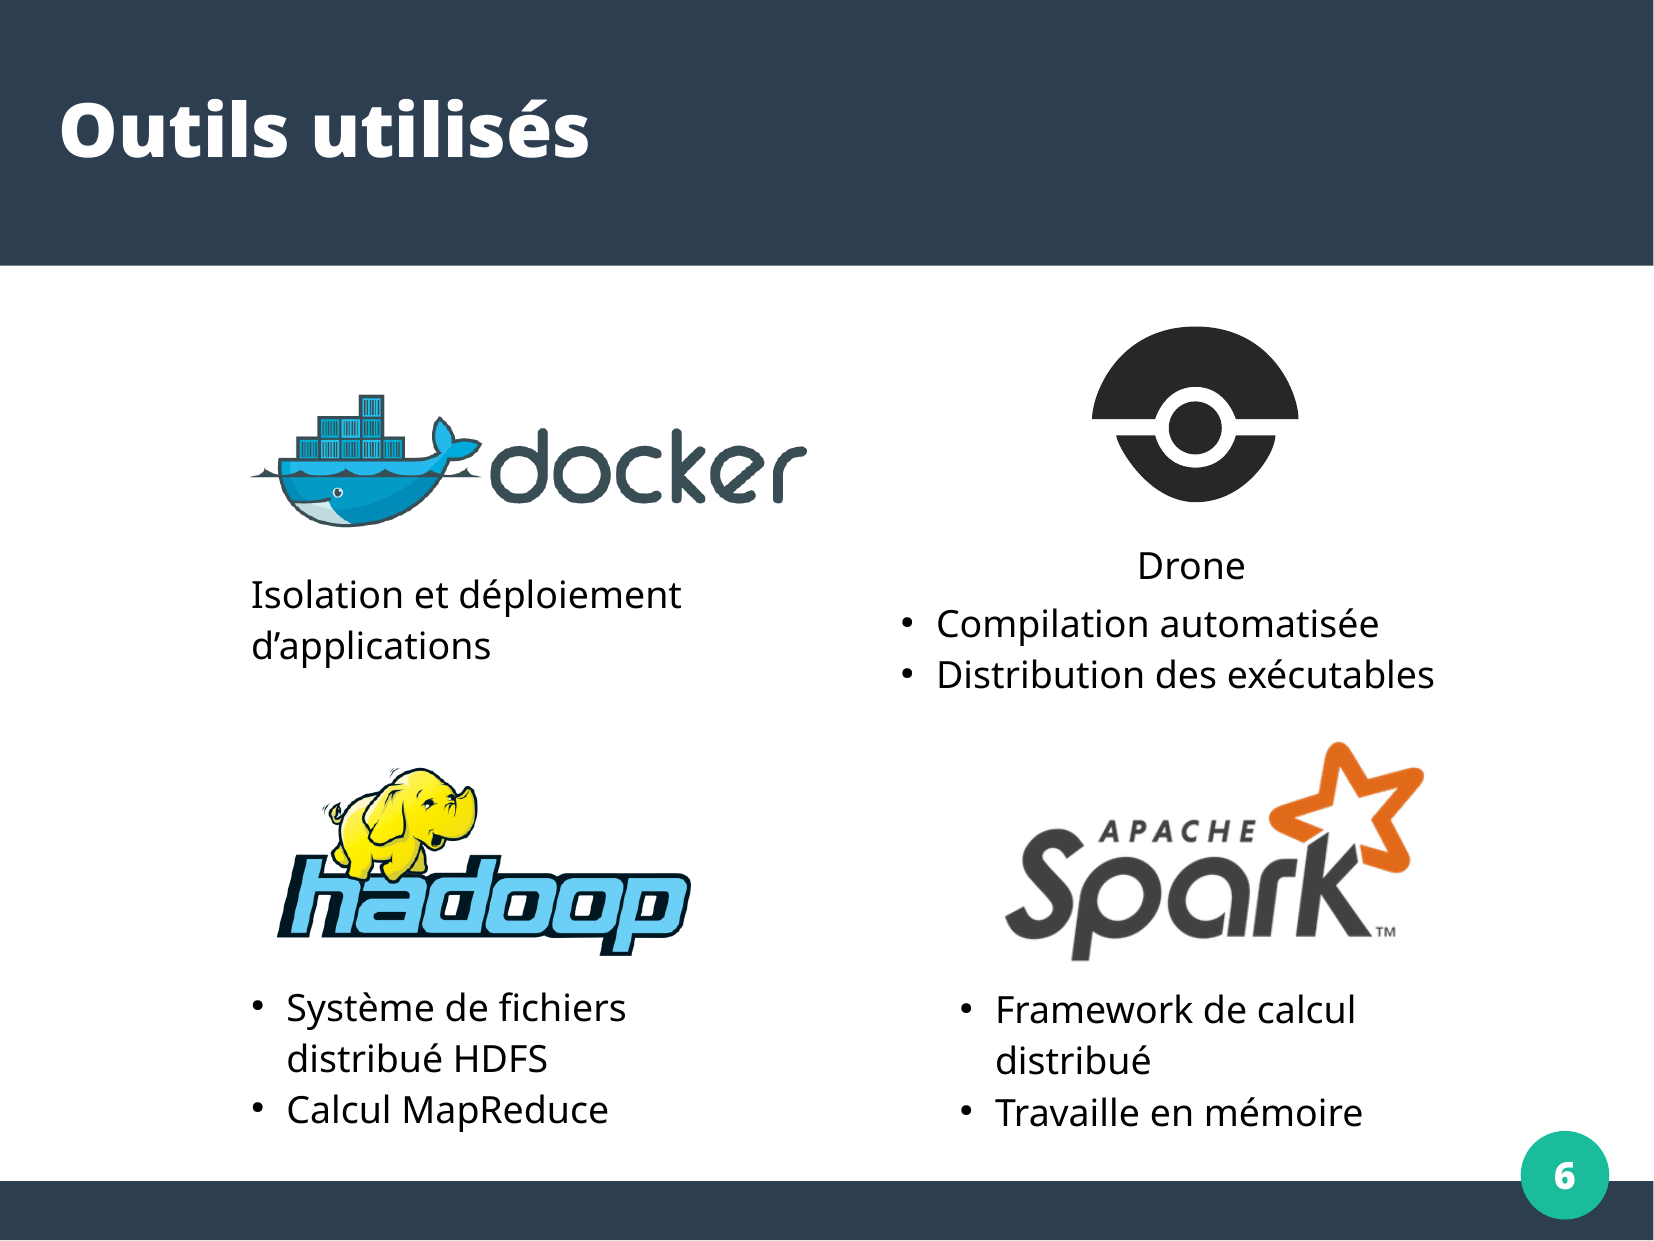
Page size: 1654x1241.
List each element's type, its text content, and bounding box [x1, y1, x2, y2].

text_box Isolation et déploiement d’applications [236, 561, 827, 663]
text_box Compilation automatisée Distribution des exécutables [885, 590, 1536, 780]
text_box Framework de calcul distribué Travaille en mémoire [944, 976, 1477, 1123]
picture [206, 354, 853, 574]
title Outils utilisés [59, 49, 1595, 207]
text_box Système de fichiers distribué HDFS Calcul MapReduce [236, 973, 768, 1165]
picture [265, 767, 691, 973]
picture [1003, 780, 1425, 965]
text_box Drone [1122, 532, 1270, 590]
picture [1091, 325, 1300, 503]
